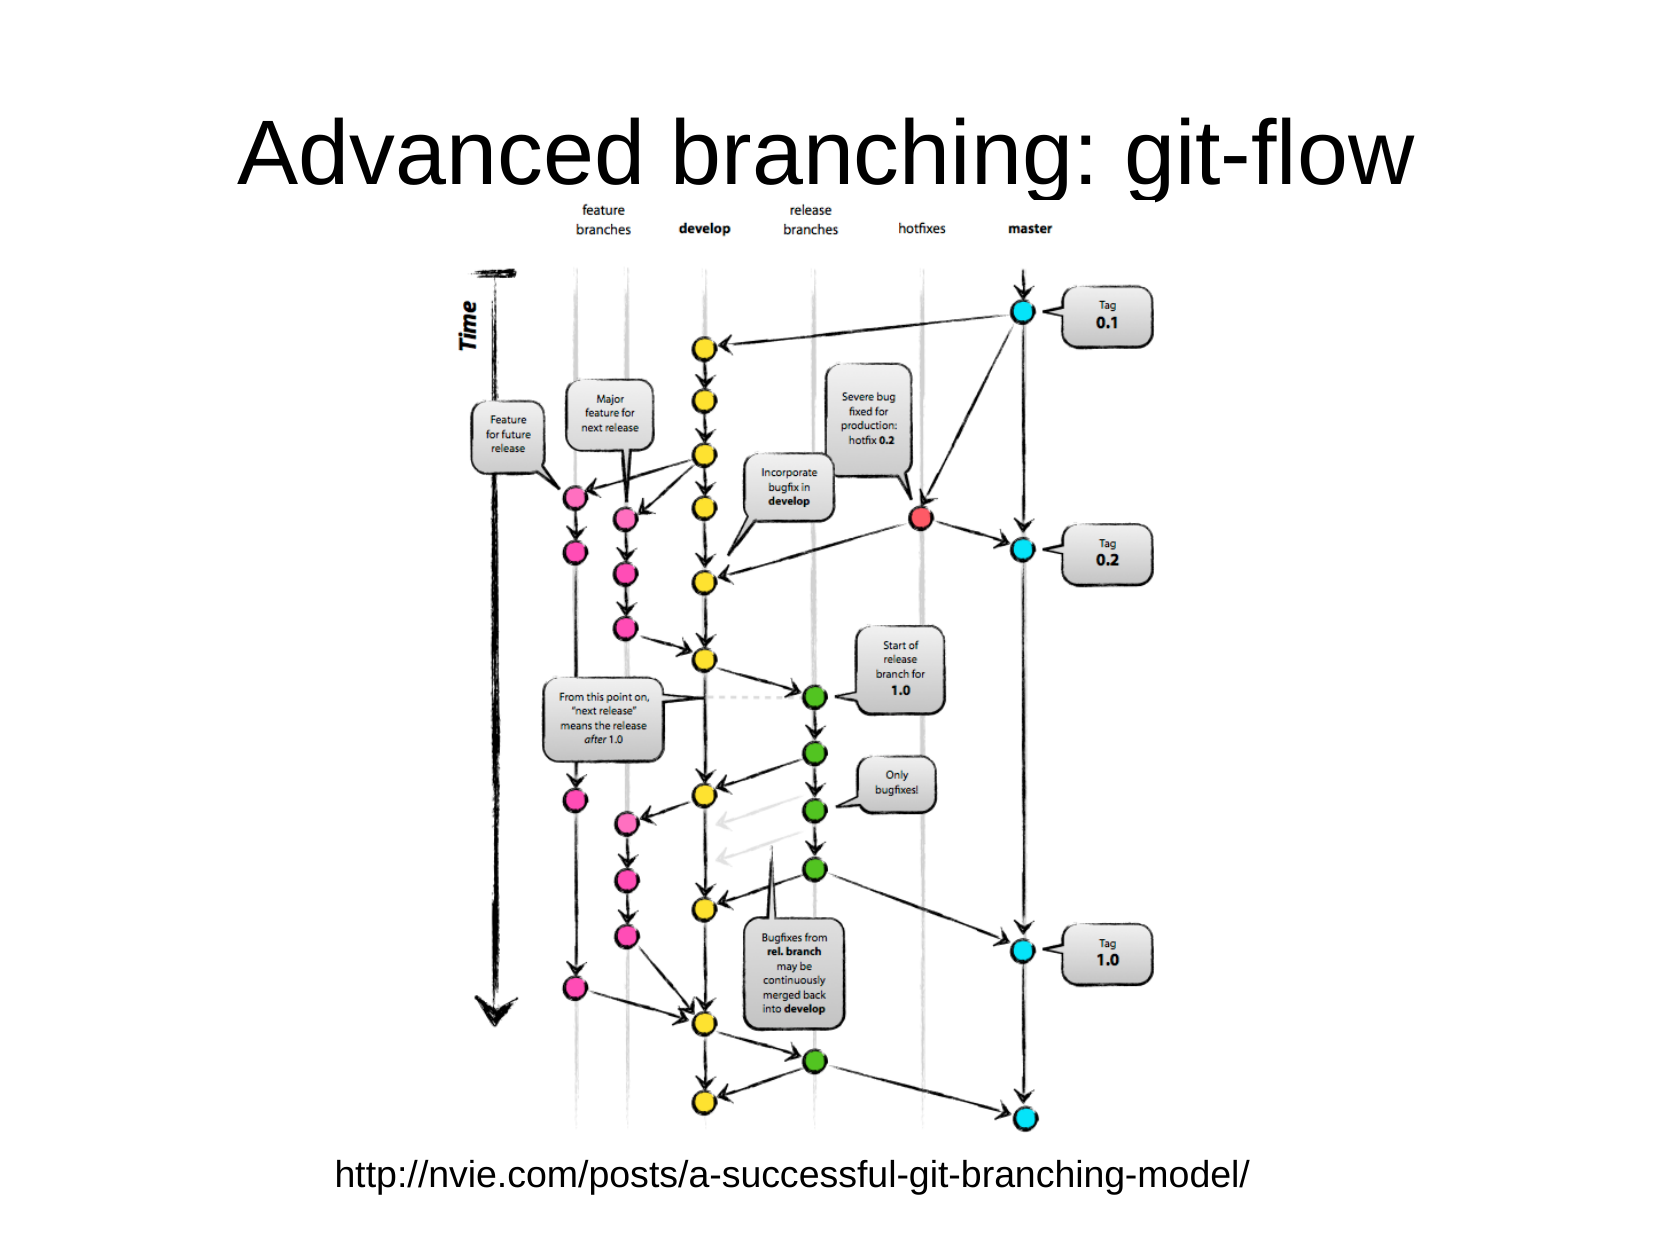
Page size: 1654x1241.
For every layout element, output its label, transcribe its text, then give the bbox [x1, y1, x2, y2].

title Advanced branching: git-flow [82, 49, 1571, 257]
text_box http://nvie.com/posts/a-successful-git-branching-model/ [318, 1145, 1266, 1203]
picture [454, 200, 1155, 1134]
